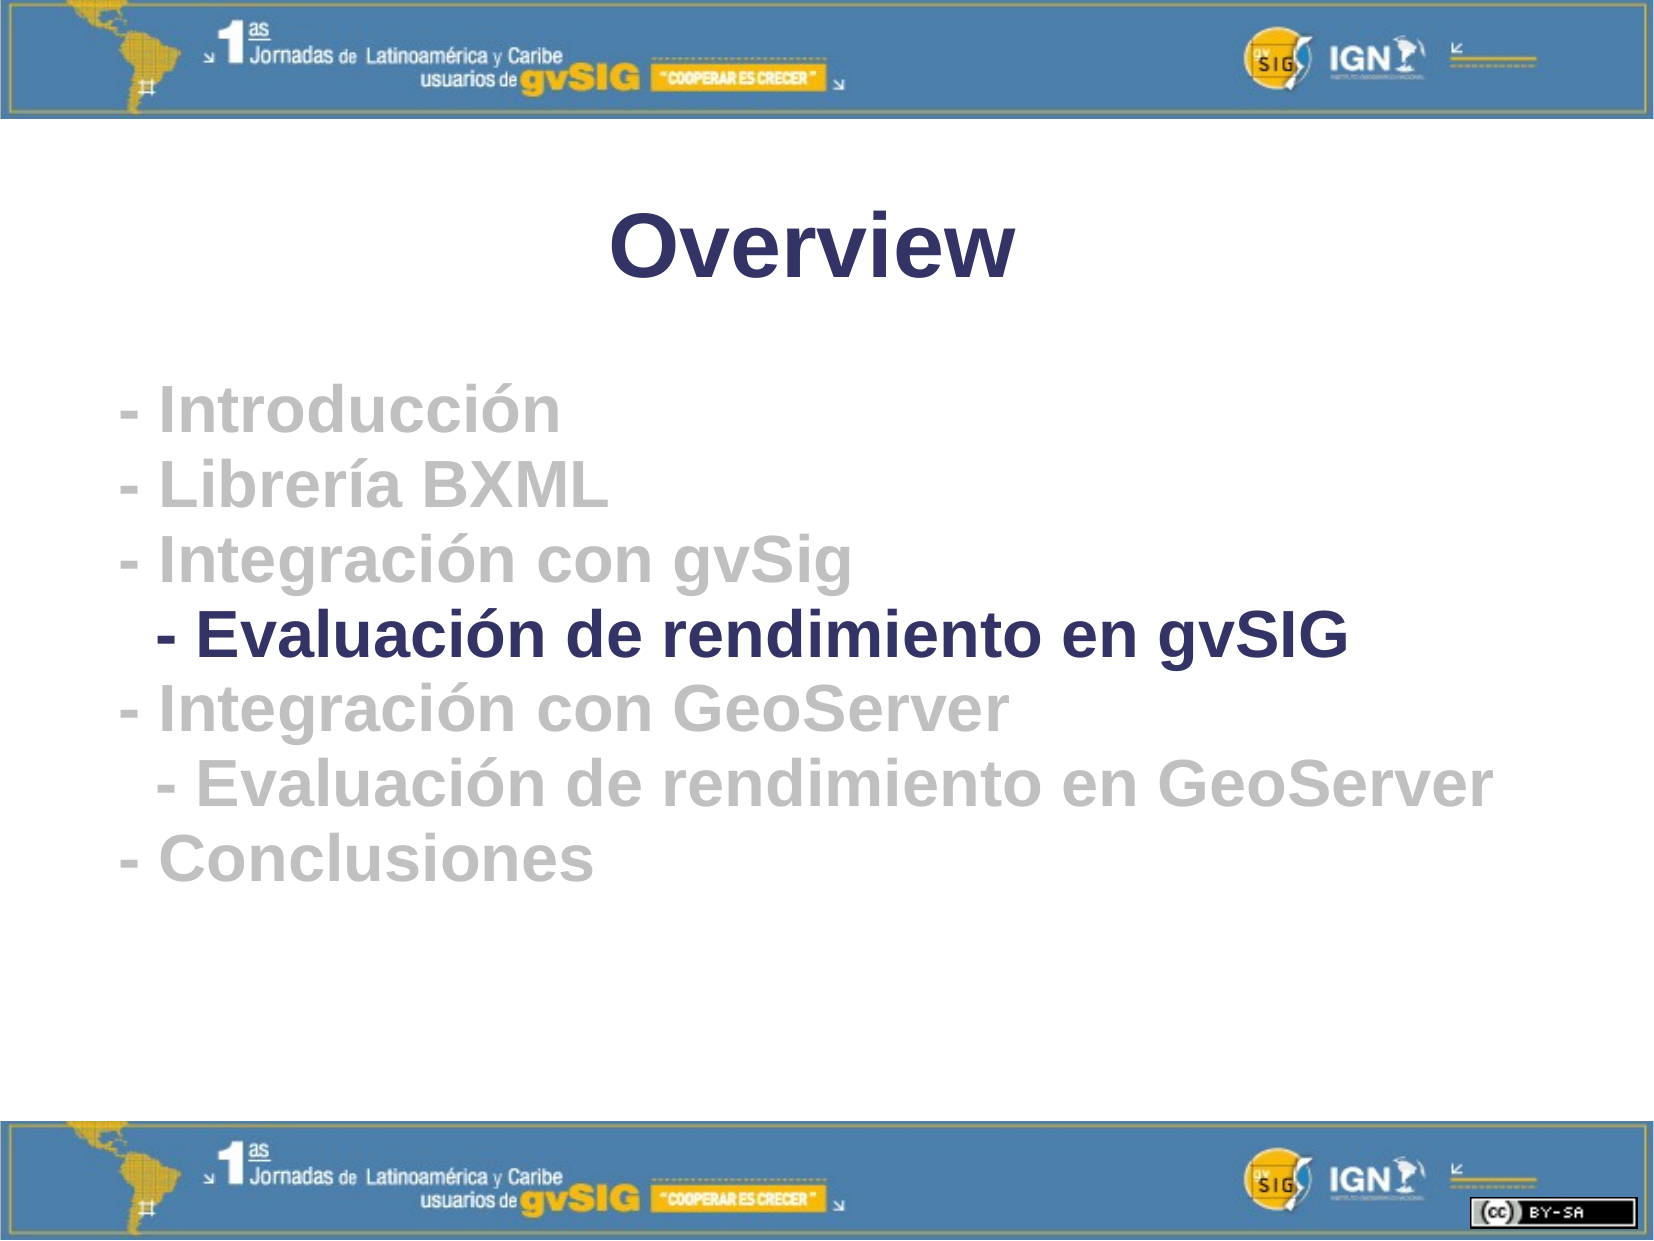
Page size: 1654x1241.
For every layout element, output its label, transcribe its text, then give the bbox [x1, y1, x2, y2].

picture [0, 1121, 1654, 1241]
picture [0, 0, 1654, 119]
text_box Overview - Introducción - Librería BXML - Integración con gvSig - Evaluación de rendimiento en gvSIG - Integración con GeoServer - Evaluación de rendimiento en GeoServer - Conclusiones [118, 118, 1506, 1123]
